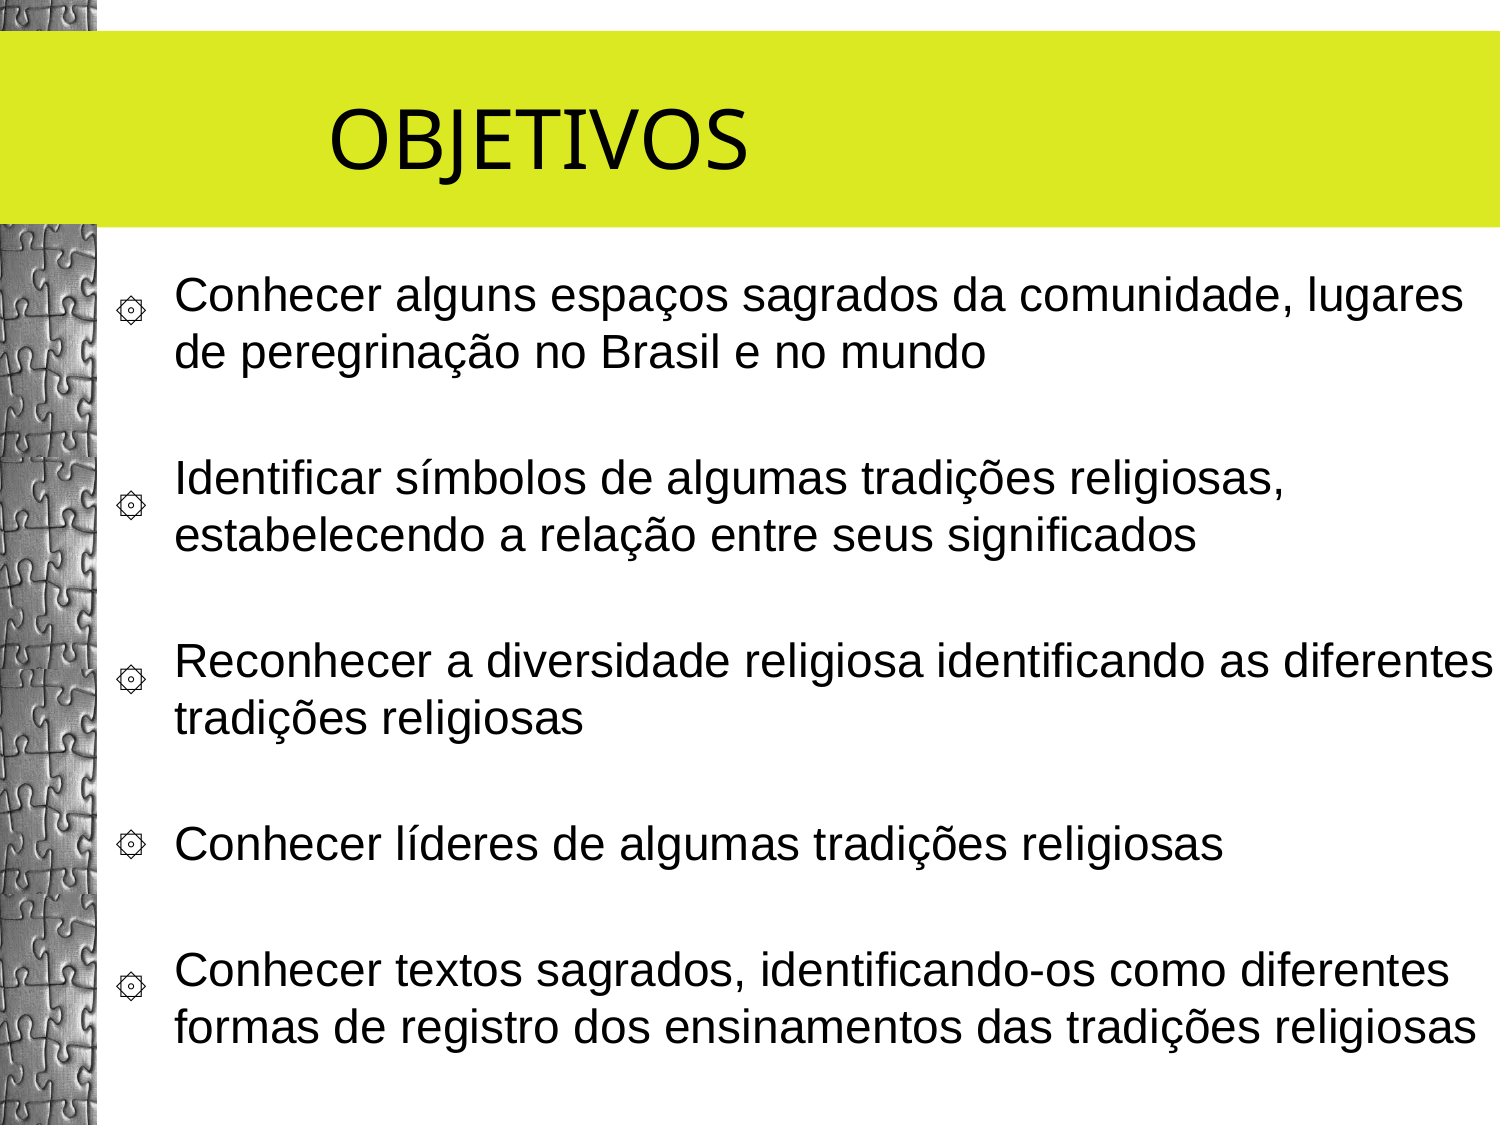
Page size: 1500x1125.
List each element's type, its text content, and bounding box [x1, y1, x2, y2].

text_box ۞ [100, 479, 163, 531]
text_box Conhecer alguns espaços sagrados da comunidade, lugares de peregrinação no Brasil e no mundo Identificar símbolos de algumas tradições religiosas, estabelecendo a relação entre seus significados Reconhecer a diversidade religiosa identificando as diferentes tradições religiosas Conhecer líderes de algumas tradições religiosas Conhecer textos sagrados, identificando-os como diferentes formas de registro dos ensinamentos das tradições religiosas [159, 255, 1500, 1125]
picture [0, 0, 97, 32]
title OBJETIVOS [0, 42, 1215, 231]
text_box ۞ [100, 960, 163, 1012]
picture [0, 224, 97, 1125]
text_box ۞ [100, 284, 163, 335]
text_box ۞ [100, 818, 163, 870]
text_box [0, 30, 1500, 228]
text_box ۞ [100, 653, 163, 704]
